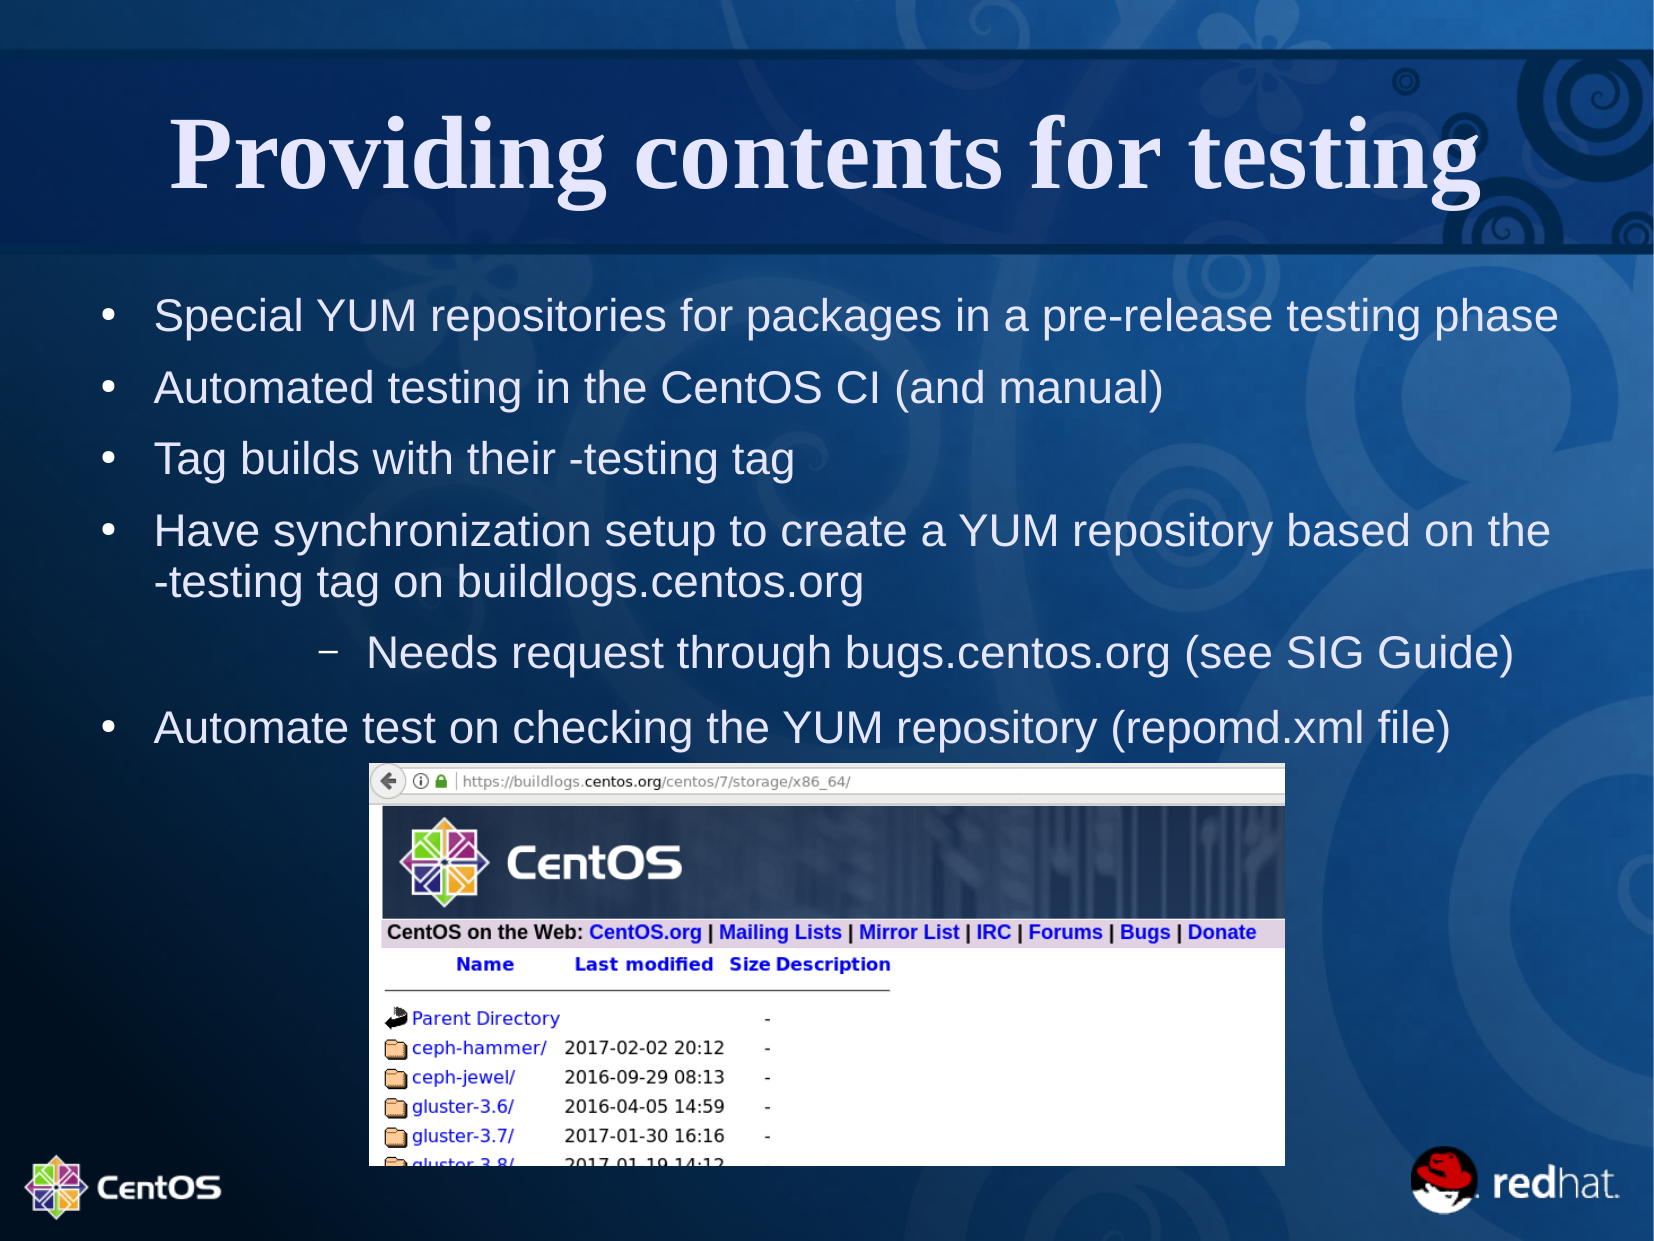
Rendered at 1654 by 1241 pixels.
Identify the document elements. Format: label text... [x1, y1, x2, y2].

picture [0, 0, 1654, 1241]
title Providing contents for testing [82, 49, 1571, 257]
list Special YUM repositories for packages in a pre-release testing phase Automated testing in the CentOS CI (and manual) Tag builds with their -testing tag Have synchronization setup to create a YUM repository based on the -testing tag on buildlogs.centos.org Needs request through bugs.centos.org (see SIG Guide) Automate test on checking the YUM repository (repomd.xml file) [82, 290, 1571, 1010]
